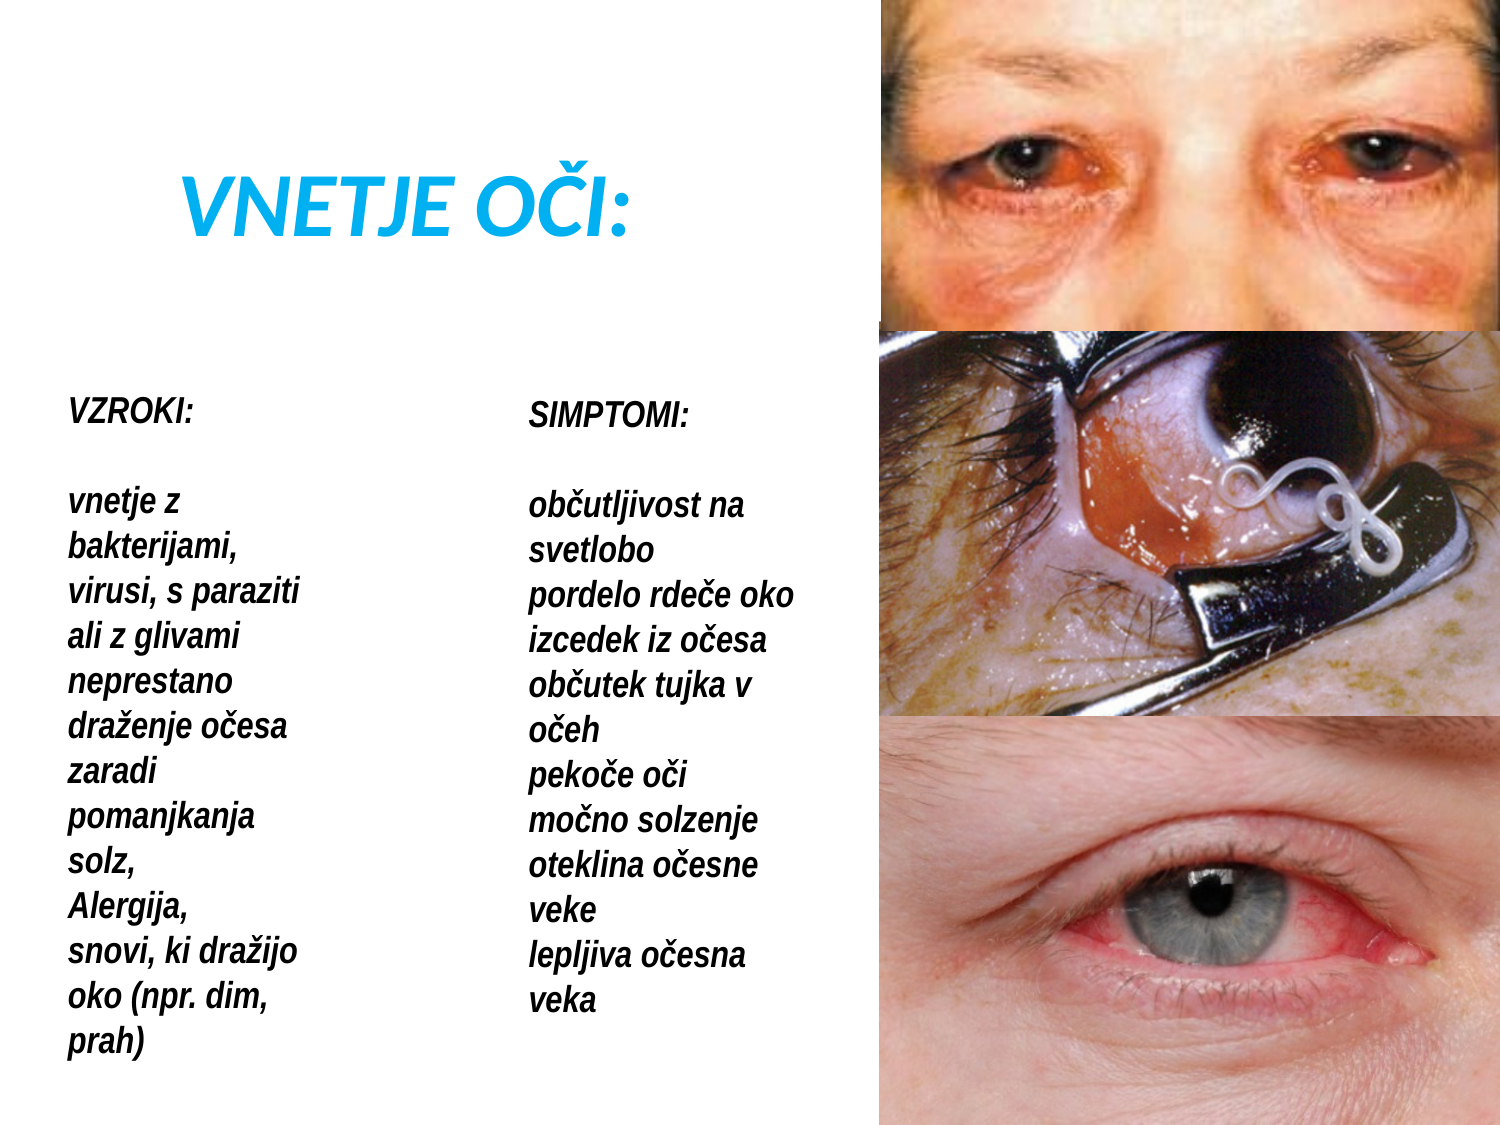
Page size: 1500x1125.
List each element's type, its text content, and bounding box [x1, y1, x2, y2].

picture [879, 0, 1500, 1125]
text_box VNETJE OČI: [162, 137, 649, 262]
text_box SIMPTOMI: občutljivost na svetlobo pordelo rdeče oko izcedek iz očesa občutek tujka v očeh pekoče oči močno solzenje oteklina očesne veke lepljiva očesna veka [513, 337, 818, 1028]
text_box VZROKI: vnetje z bakterijami, virusi, s paraziti ali z glivami neprestano draženje očesa zaradi pomanjkanja solz, Alergija, snovi, ki dražijo oko (npr. dim, prah) [53, 243, 325, 1069]
